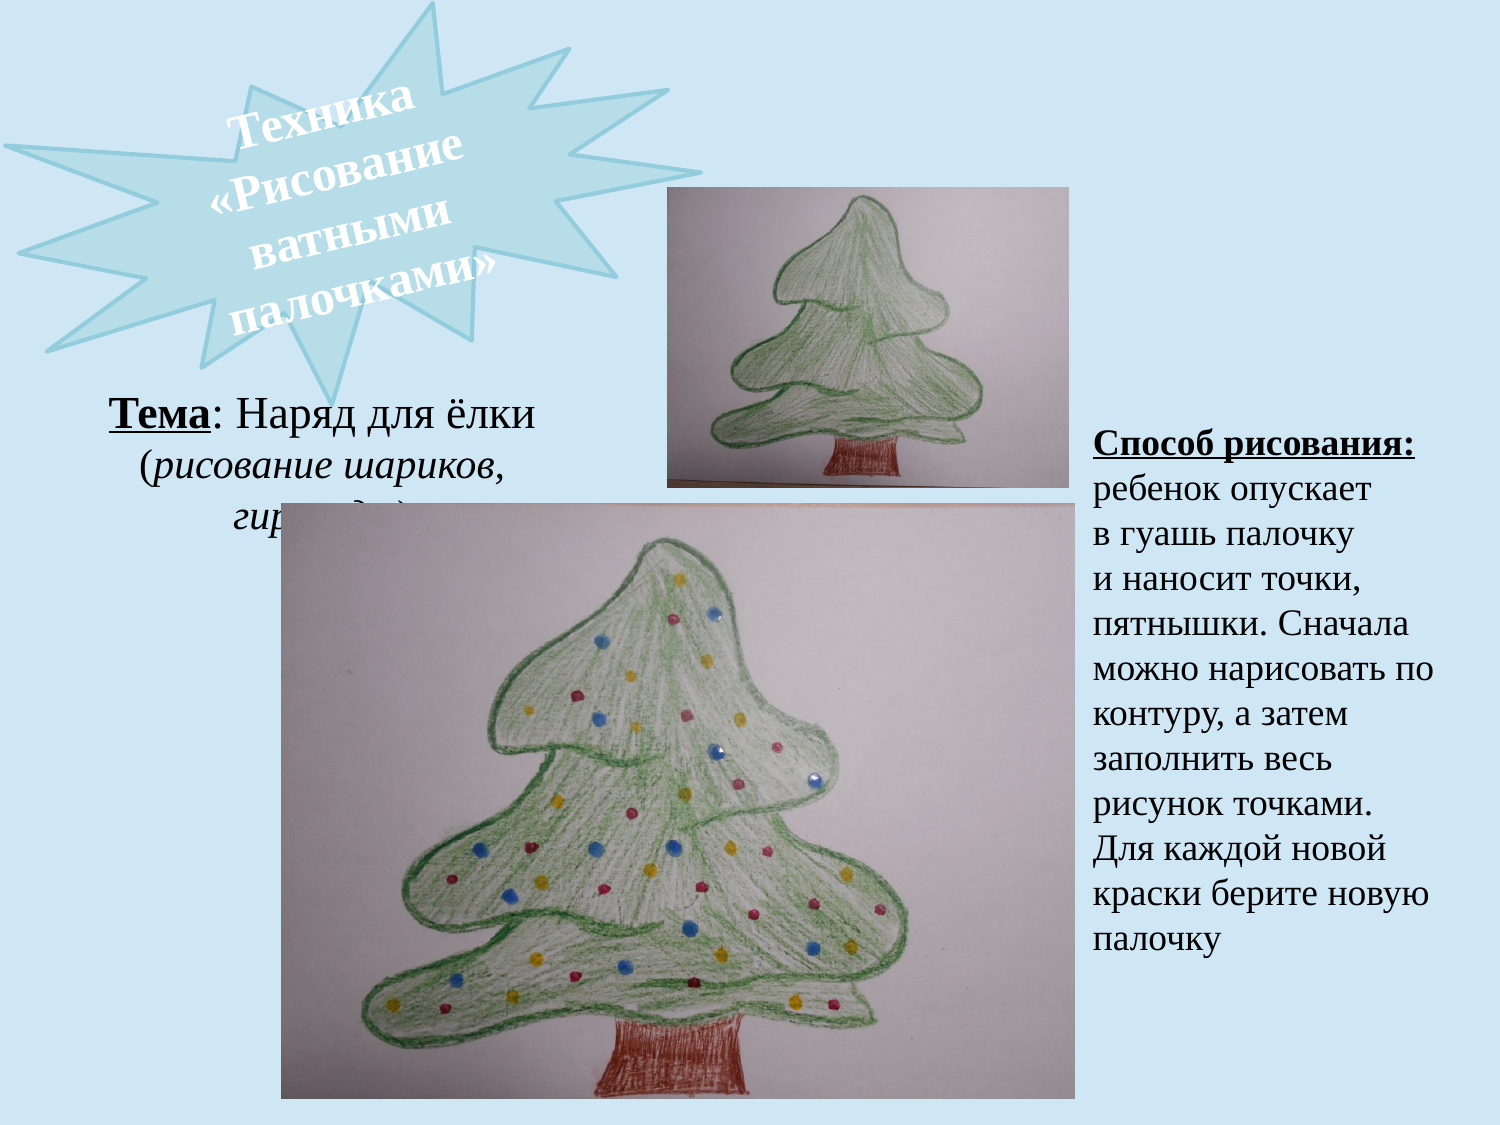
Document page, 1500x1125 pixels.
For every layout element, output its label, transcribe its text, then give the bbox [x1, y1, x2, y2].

title Тема: Наряд для ёлки (рисование шариков, гирлянды) [35, 375, 610, 504]
text_box Способ рисования: ребенок опускает в гуашь палочку и наносит точки, пятнышки. Сначала можно нарисовать по контуру, а затем заполнить весь рисунок точками. Для каждой новой краски берите новую палочку [1078, 410, 1453, 965]
picture [667, 187, 1069, 489]
picture [281, 503, 1075, 1099]
text_box Техника «Рисование ватными палочками» [4, 2, 702, 406]
